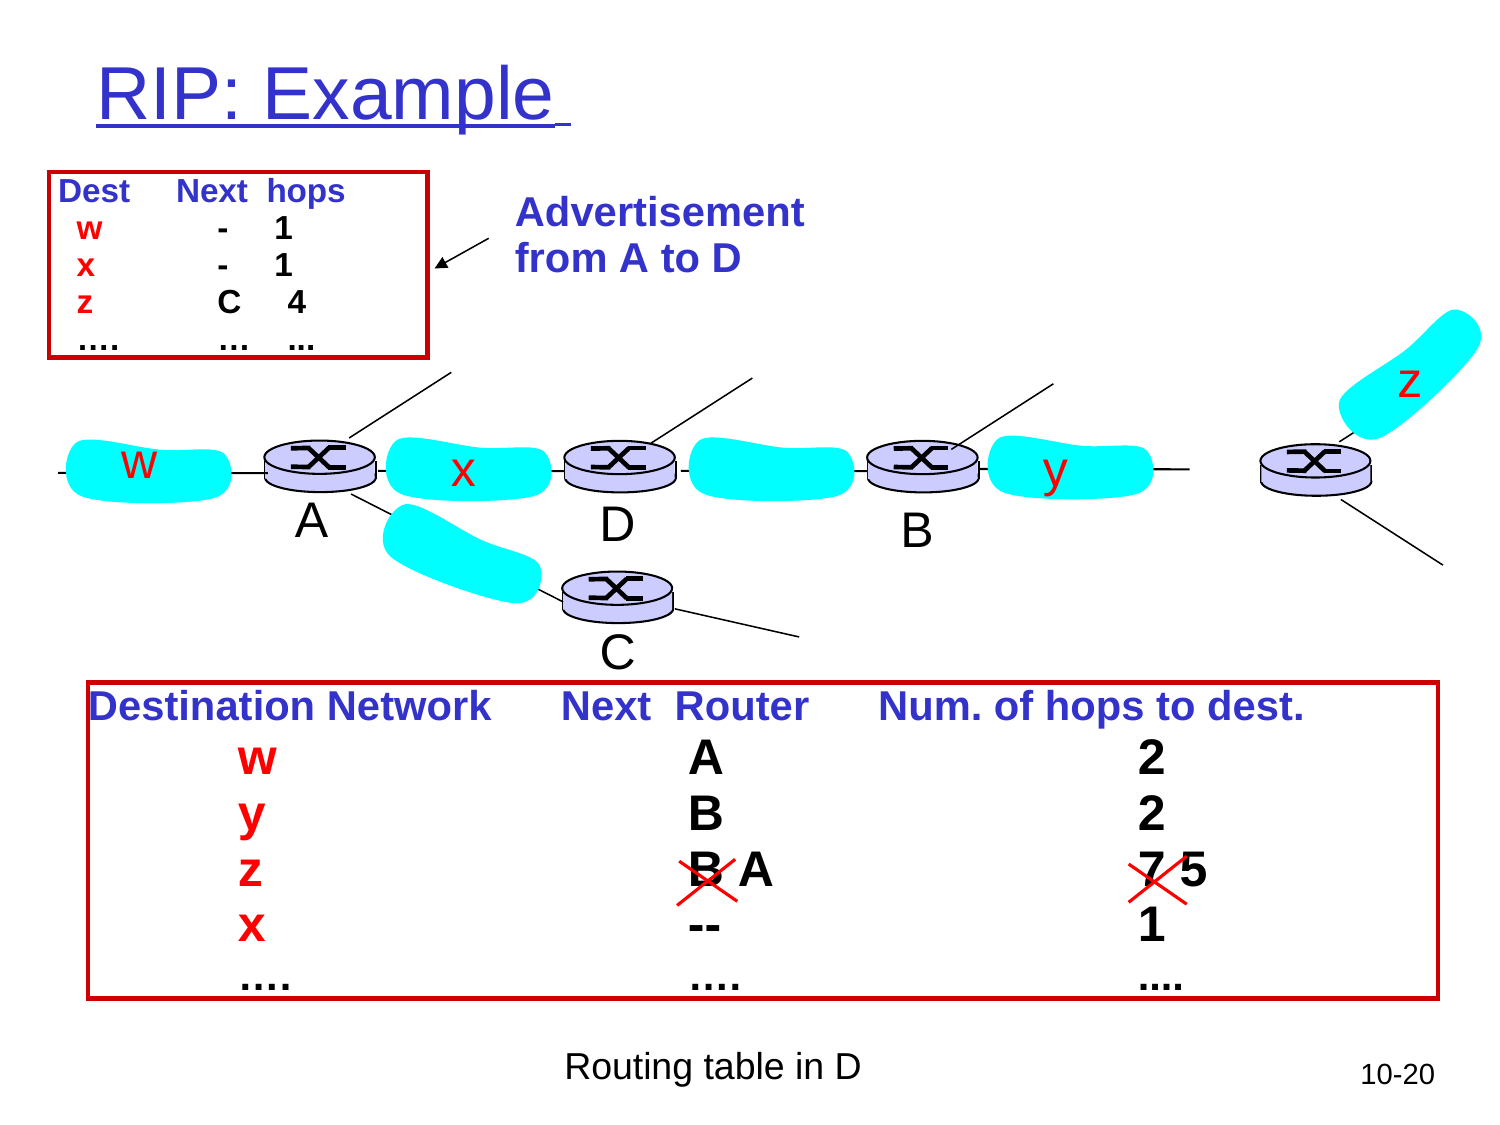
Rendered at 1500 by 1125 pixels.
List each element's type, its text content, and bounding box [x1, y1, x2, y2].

text_box x [436, 433, 491, 505]
text_box Destination Network Next Router Num. of hops to dest. w A 2 y B 2 z B A 7 5 x -- 1 …. …. .... [87, 682, 1439, 999]
text_box [1412, 309, 1482, 393]
text_box [65, 439, 232, 504]
text_box [688, 437, 855, 502]
text_box [1260, 444, 1371, 496]
text_box B [885, 494, 949, 566]
text_box [1338, 366, 1412, 440]
text_box [382, 504, 542, 604]
text_box A [280, 485, 344, 557]
text_box [385, 437, 436, 500]
text_box z [1382, 344, 1438, 416]
text_box Routing table in D [549, 1038, 877, 1096]
text_box C [584, 616, 651, 688]
text_box [987, 435, 1028, 498]
title RIP: Example [81, 0, 1357, 188]
text_box [491, 447, 552, 501]
text_box Advertisement from A to D [499, 180, 820, 290]
text_box [1083, 445, 1154, 500]
text_box w [106, 425, 173, 497]
text_box y [1028, 433, 1083, 505]
text_box Dest Next hops w - 1 x - 1 z C 4 …. … ... [48, 172, 428, 358]
text_box [564, 440, 676, 491]
text_box [867, 440, 979, 493]
text_box [264, 440, 376, 491]
text_box [562, 571, 673, 621]
text_box D [584, 488, 651, 561]
